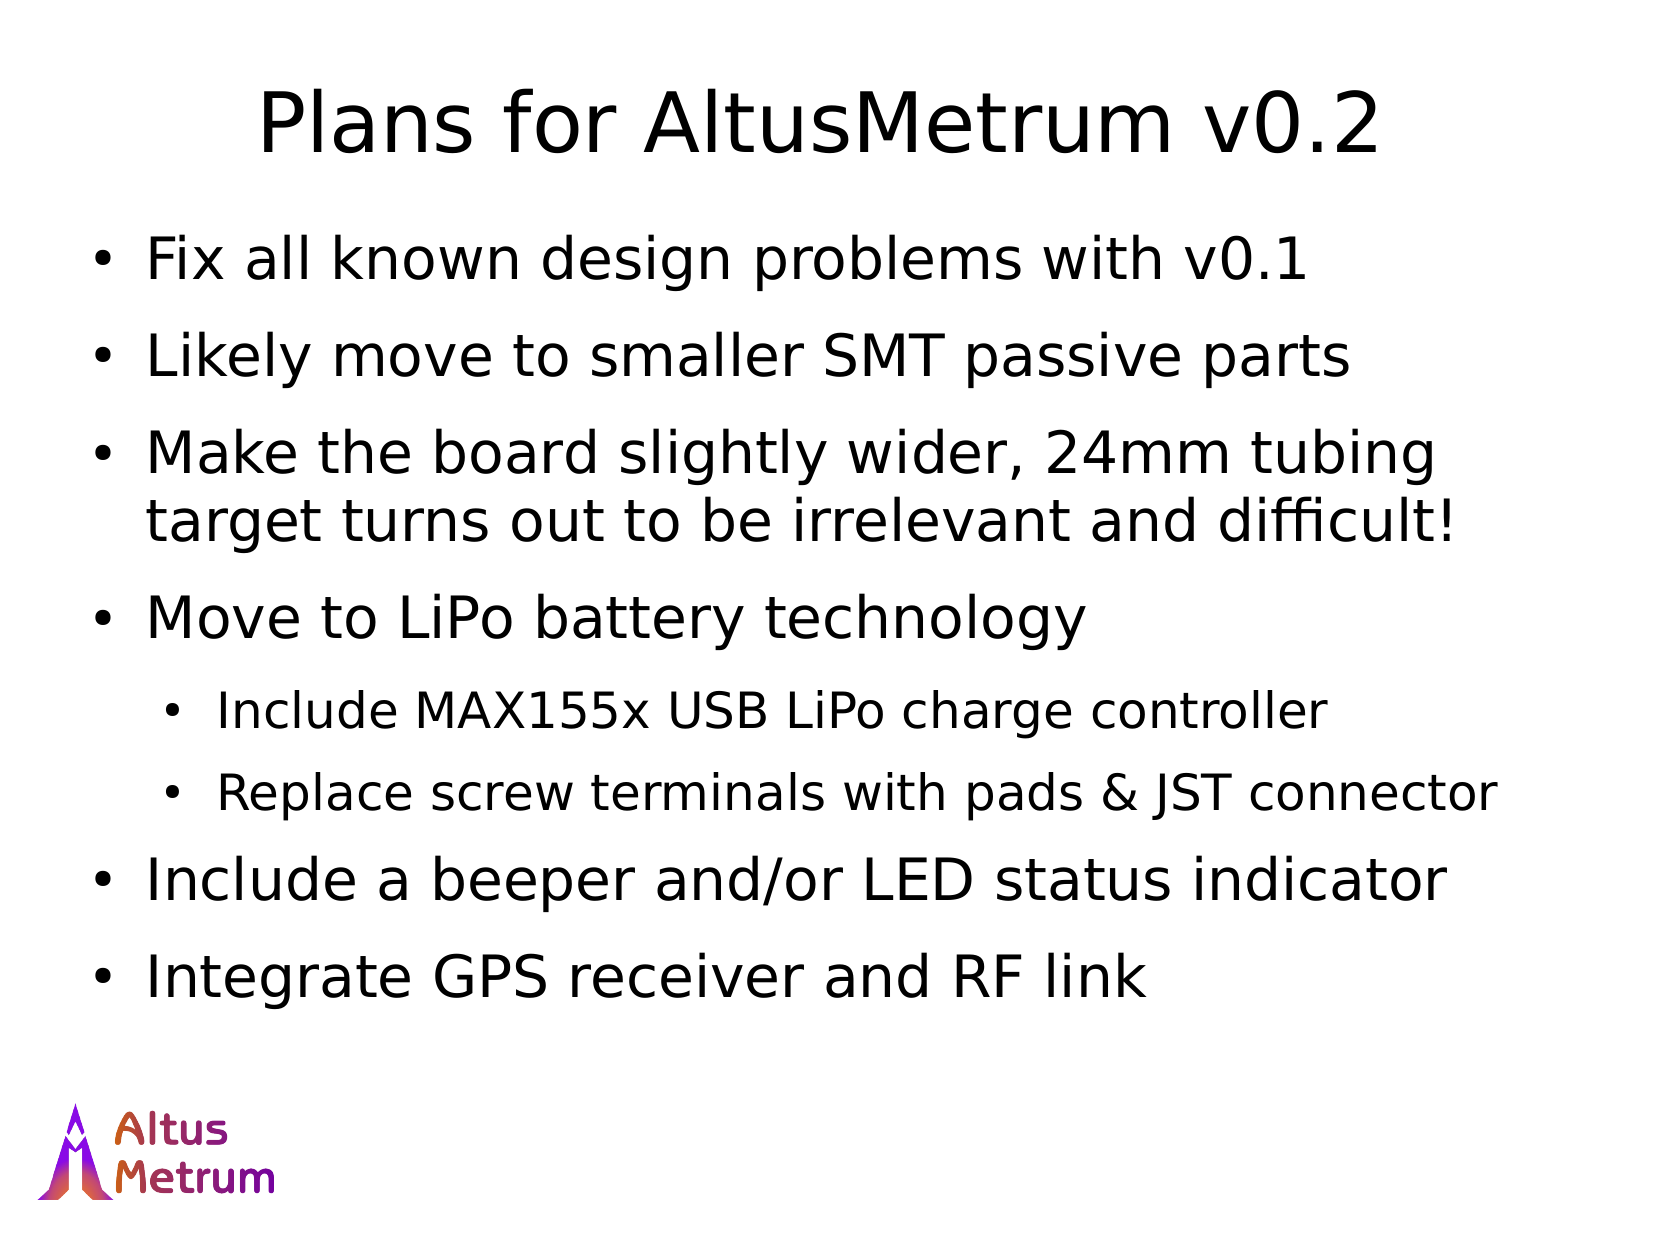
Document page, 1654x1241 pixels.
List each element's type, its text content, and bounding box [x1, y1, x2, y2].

list Fix all known design problems with v0.1 Likely move to smaller SMT passive parts Make the board slightly wider, 24mm tubing target turns out to be irrelevant and difficult! Move to LiPo battery technology Include MAX155x USB LiPo charge controller Replace screw terminals with pads & JST connector Include a beeper and/or LED status indicator Integrate GPS receiver and RF link [75, 225, 1564, 1074]
picture [37, 1103, 274, 1200]
title Plans for AltusMetrum v0.2 [76, 27, 1565, 220]
